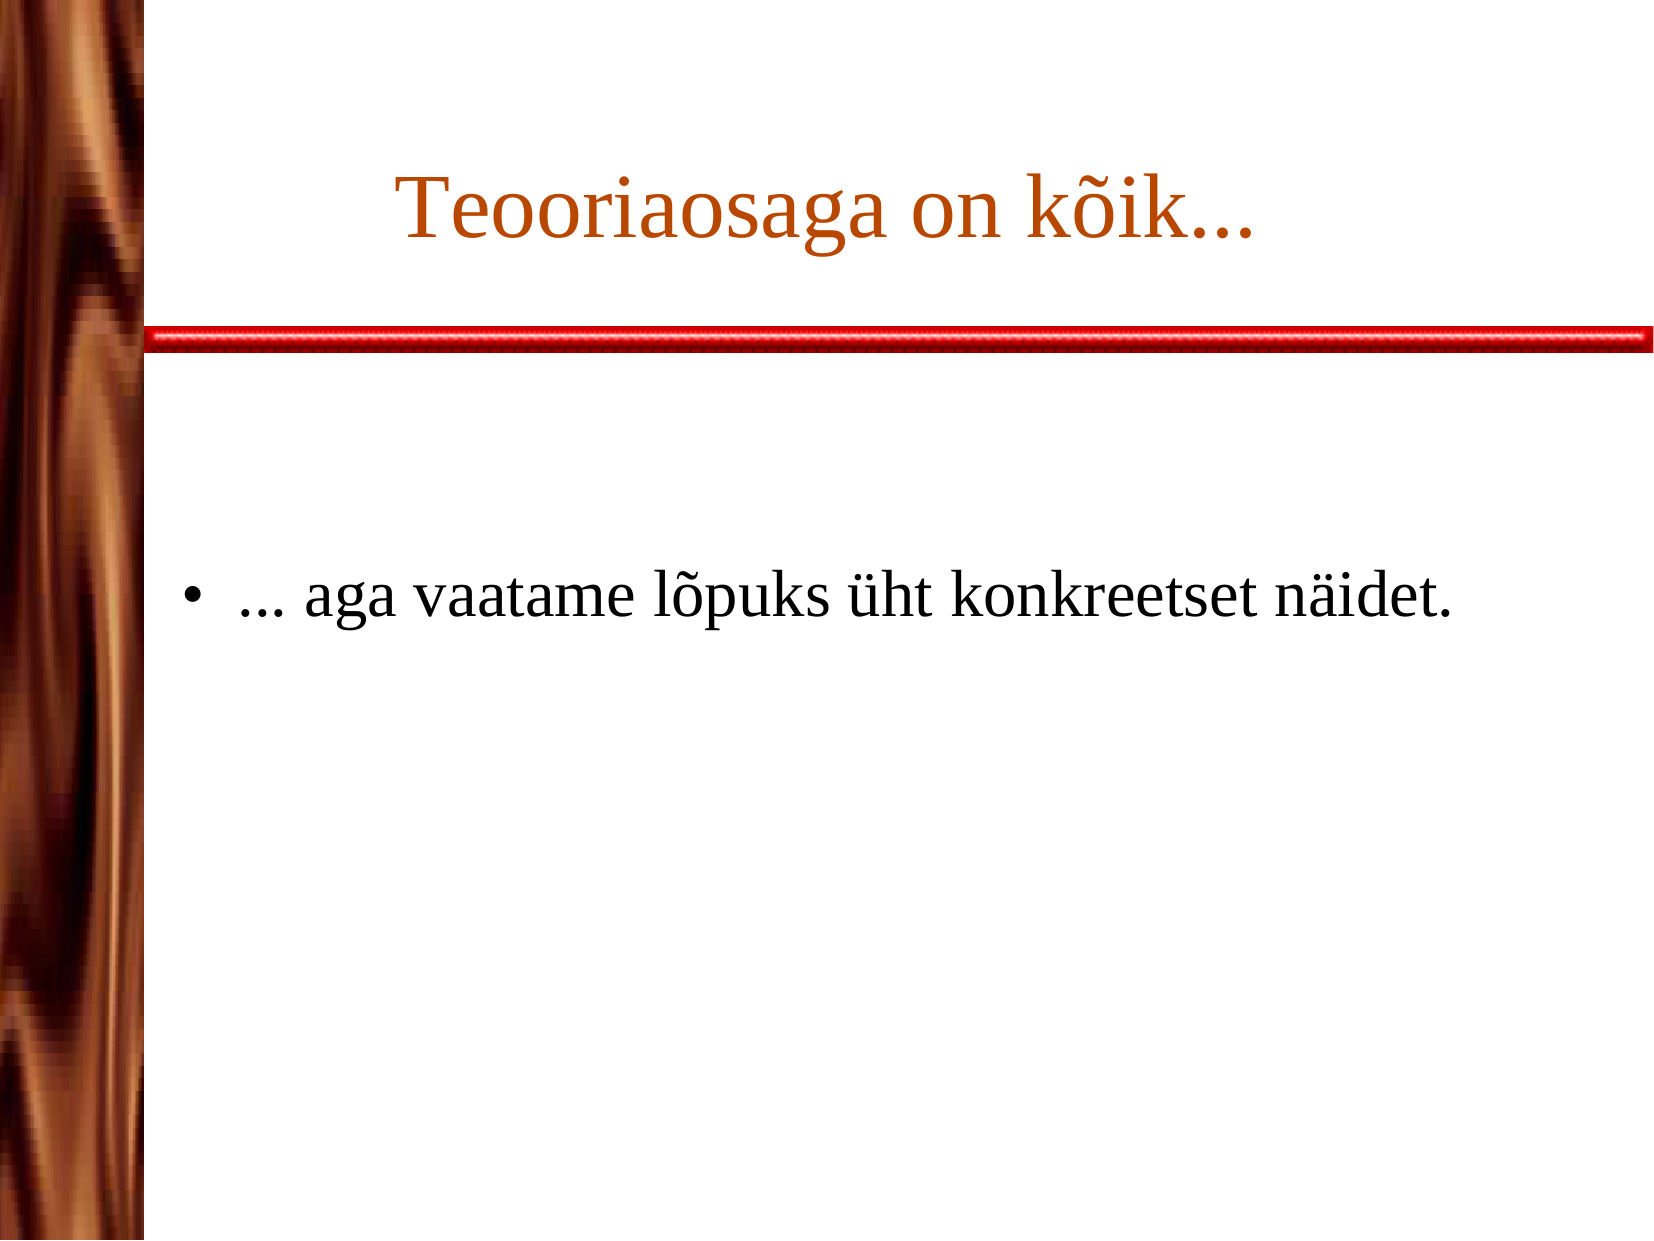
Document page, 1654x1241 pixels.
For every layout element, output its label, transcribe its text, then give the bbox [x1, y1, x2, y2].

title Teooriaosaga on kõik... [121, 98, 1533, 314]
picture [0, 0, 1654, 1240]
subtitle ... aga vaatame lõpuks üht konkreetset näidet. [181, 362, 1593, 820]
